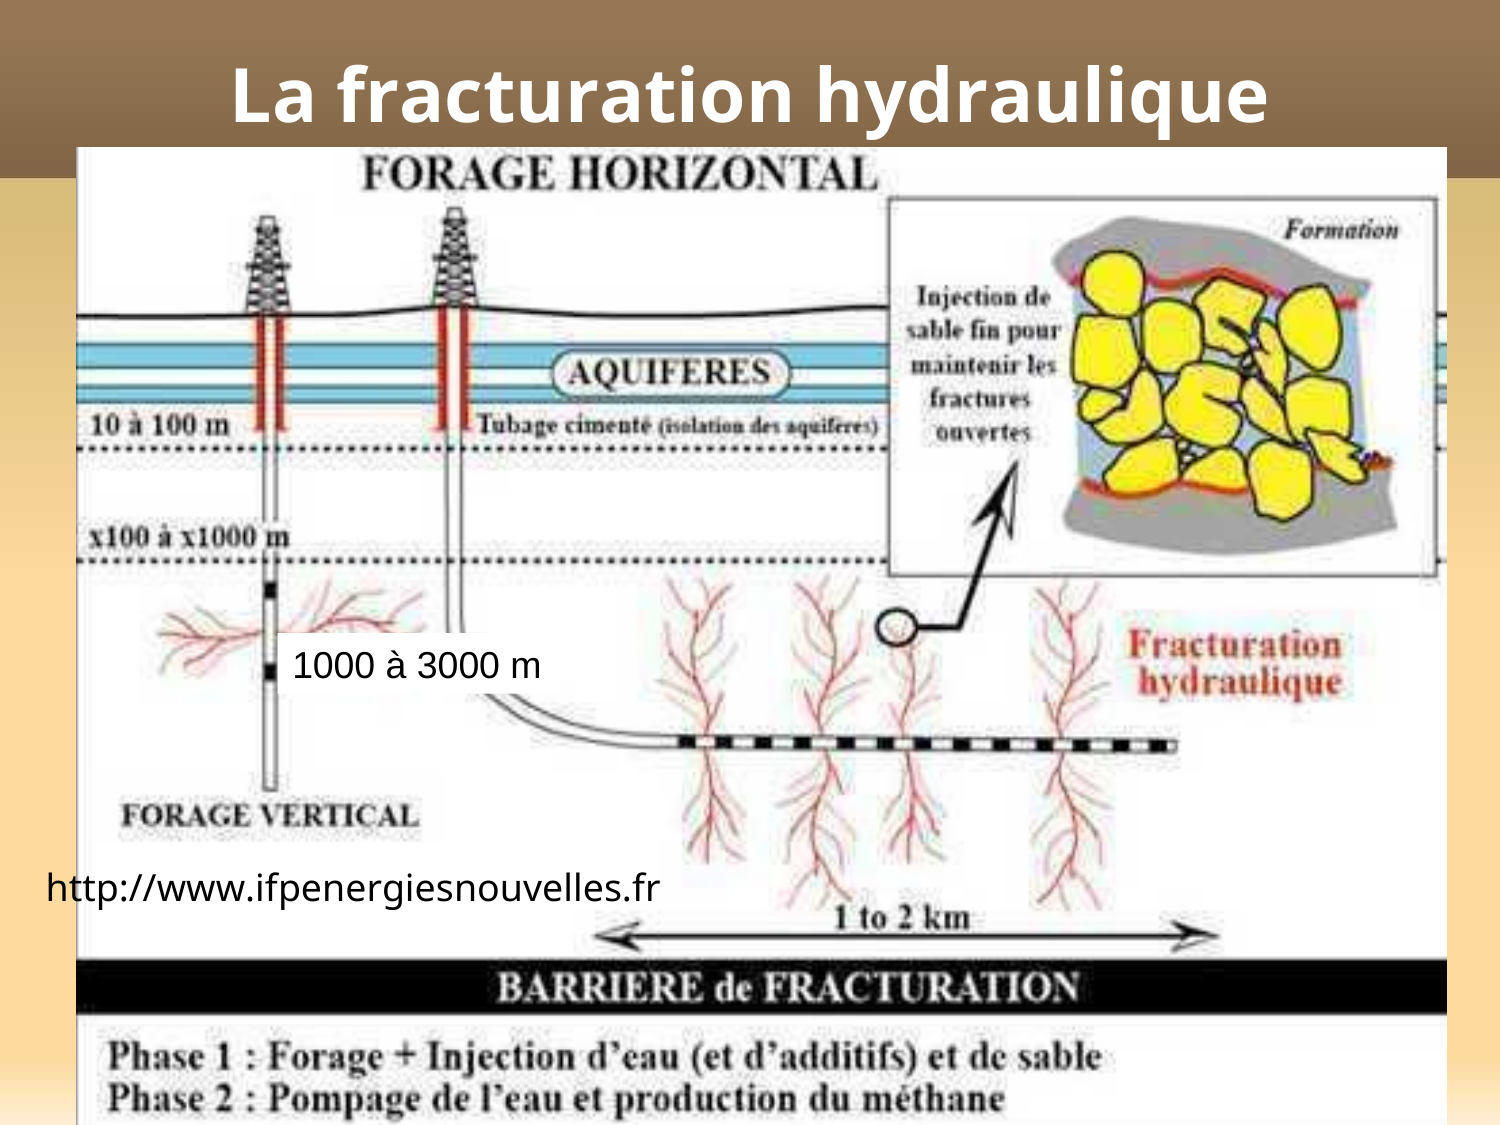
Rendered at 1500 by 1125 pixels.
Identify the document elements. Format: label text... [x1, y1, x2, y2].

text_box http://www.ifpenergiesnouvelles.fr [30, 856, 680, 917]
picture [0, 0, 1500, 1125]
title La fracturation hydraulique [40, 7, 1460, 181]
text_box 1000 à 3000 m [277, 633, 562, 694]
